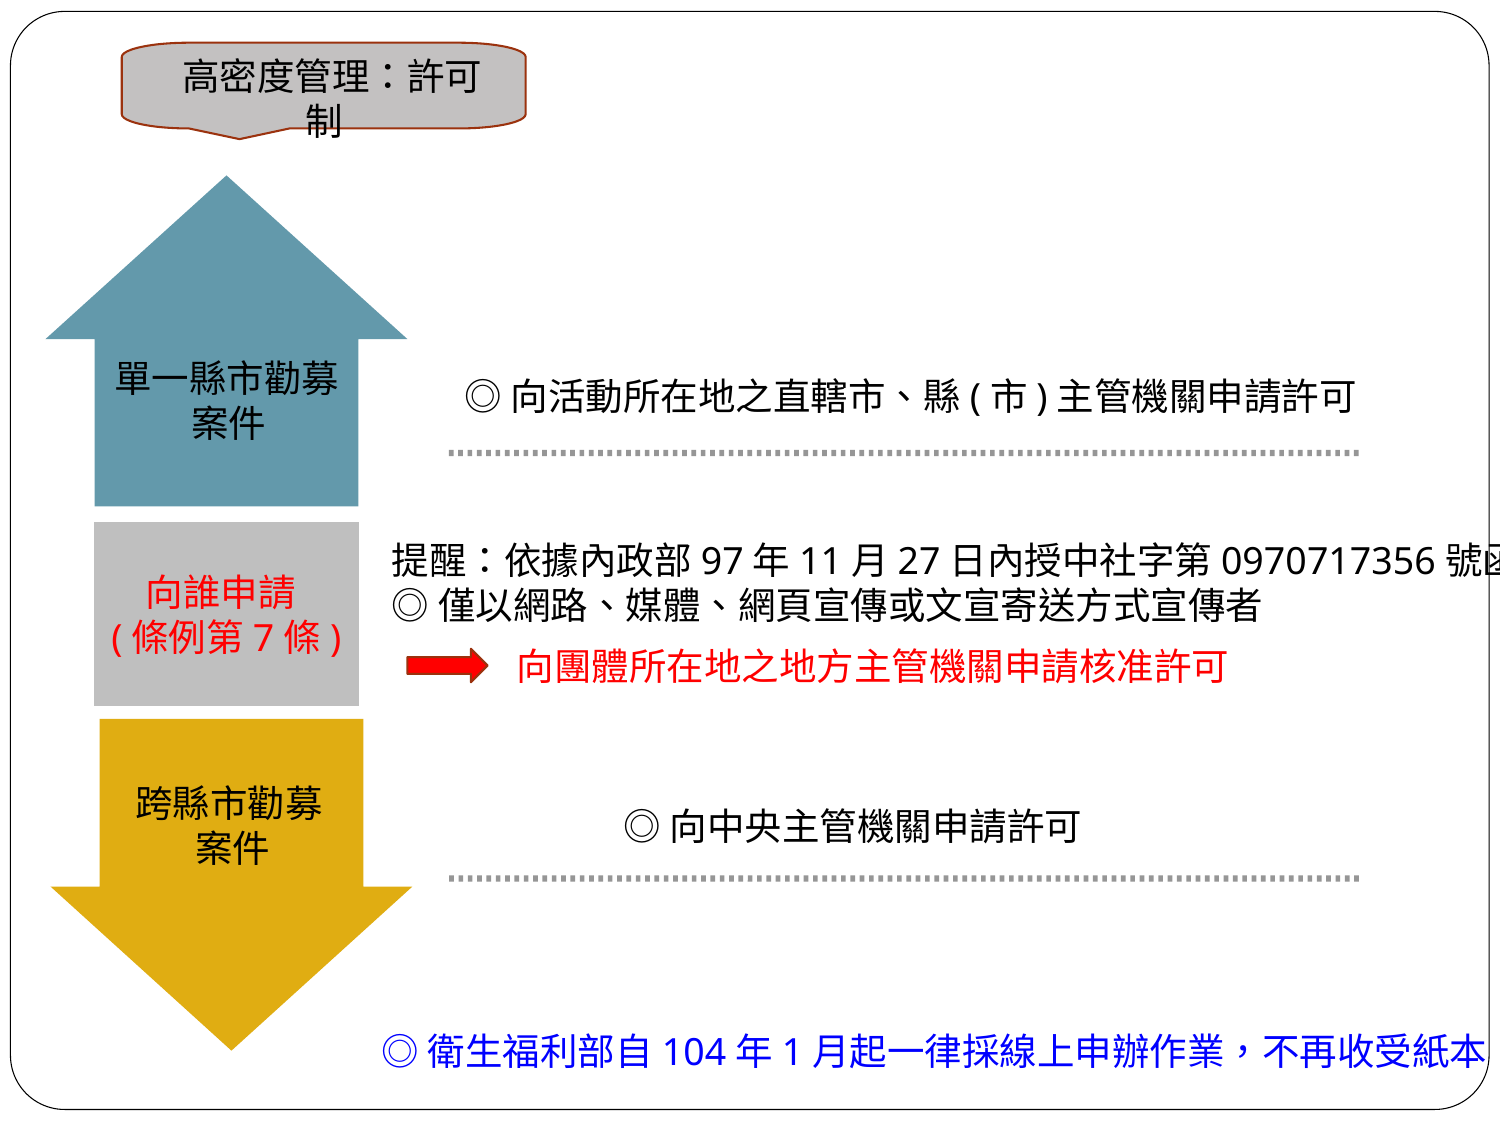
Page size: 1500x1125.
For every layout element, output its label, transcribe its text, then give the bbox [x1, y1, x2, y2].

text_box [407, 648, 488, 683]
text_box 提醒：依據內政部97年11月27日內授中社字第0970717356號函釋 ◎僅以網路、媒體、網頁宣傳或文宣寄送方式宣傳者 [376, 529, 1472, 636]
text_box 單一縣市勸募 案件 [99, 347, 357, 454]
text_box ◎衛生福利部自104年1月起一律採線上申辦作業，不再收受紙本 [366, 1020, 1458, 1081]
text_box [50, 718, 413, 1051]
text_box 高密度管理：許可制 [121, 42, 526, 140]
text_box ◎向中央主管機關申請許可 [608, 795, 1093, 856]
text_box 向誰申請 (條例第7條) [94, 522, 359, 706]
text_box [45, 175, 408, 507]
text_box 跨縣市勸募 案件 [120, 772, 340, 879]
text_box 向團體所在地之地方主管機關申請核准許可 [501, 635, 1252, 696]
text_box ◎向活動所在地之直轄市、縣(市)主管機關申請許可 [449, 365, 1336, 427]
